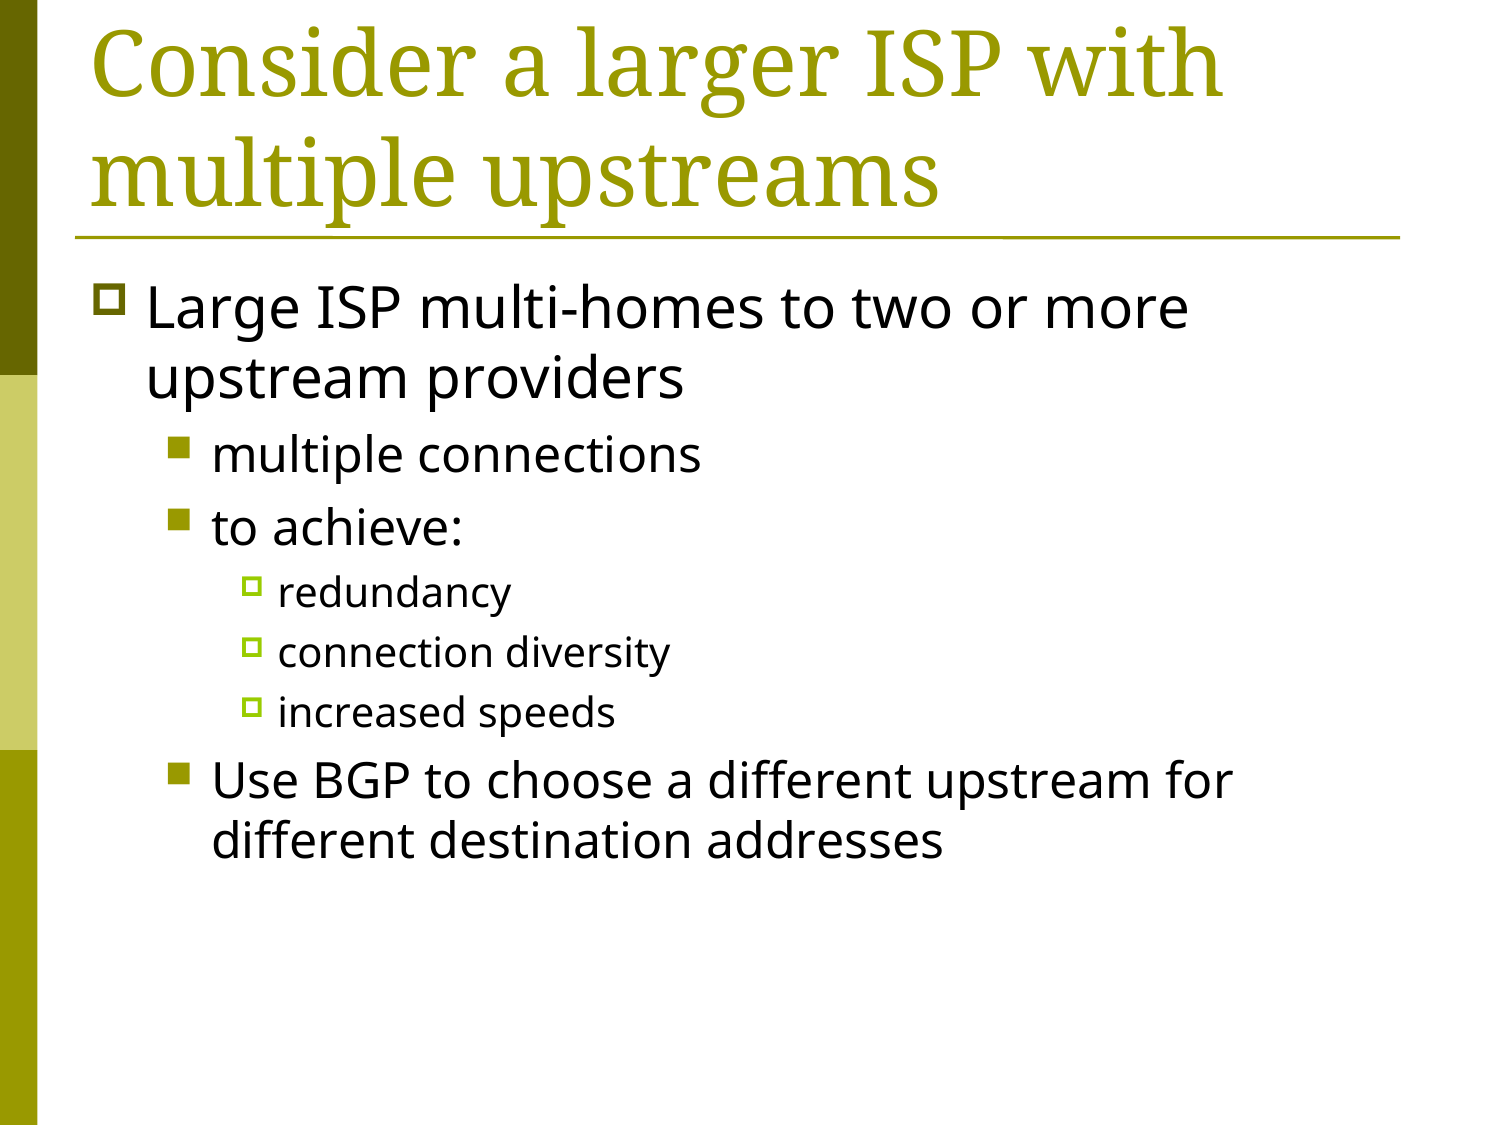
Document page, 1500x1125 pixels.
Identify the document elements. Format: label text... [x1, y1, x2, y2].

list Large ISP multi-homes to two or more upstream providers multiple connections to achieve: redundancy connection diversity increased speeds Use BGP to choose a different upstream for different destination addresses [75, 262, 1426, 1006]
title Consider a larger ISP with multiple upstreams [75, 0, 1426, 233]
